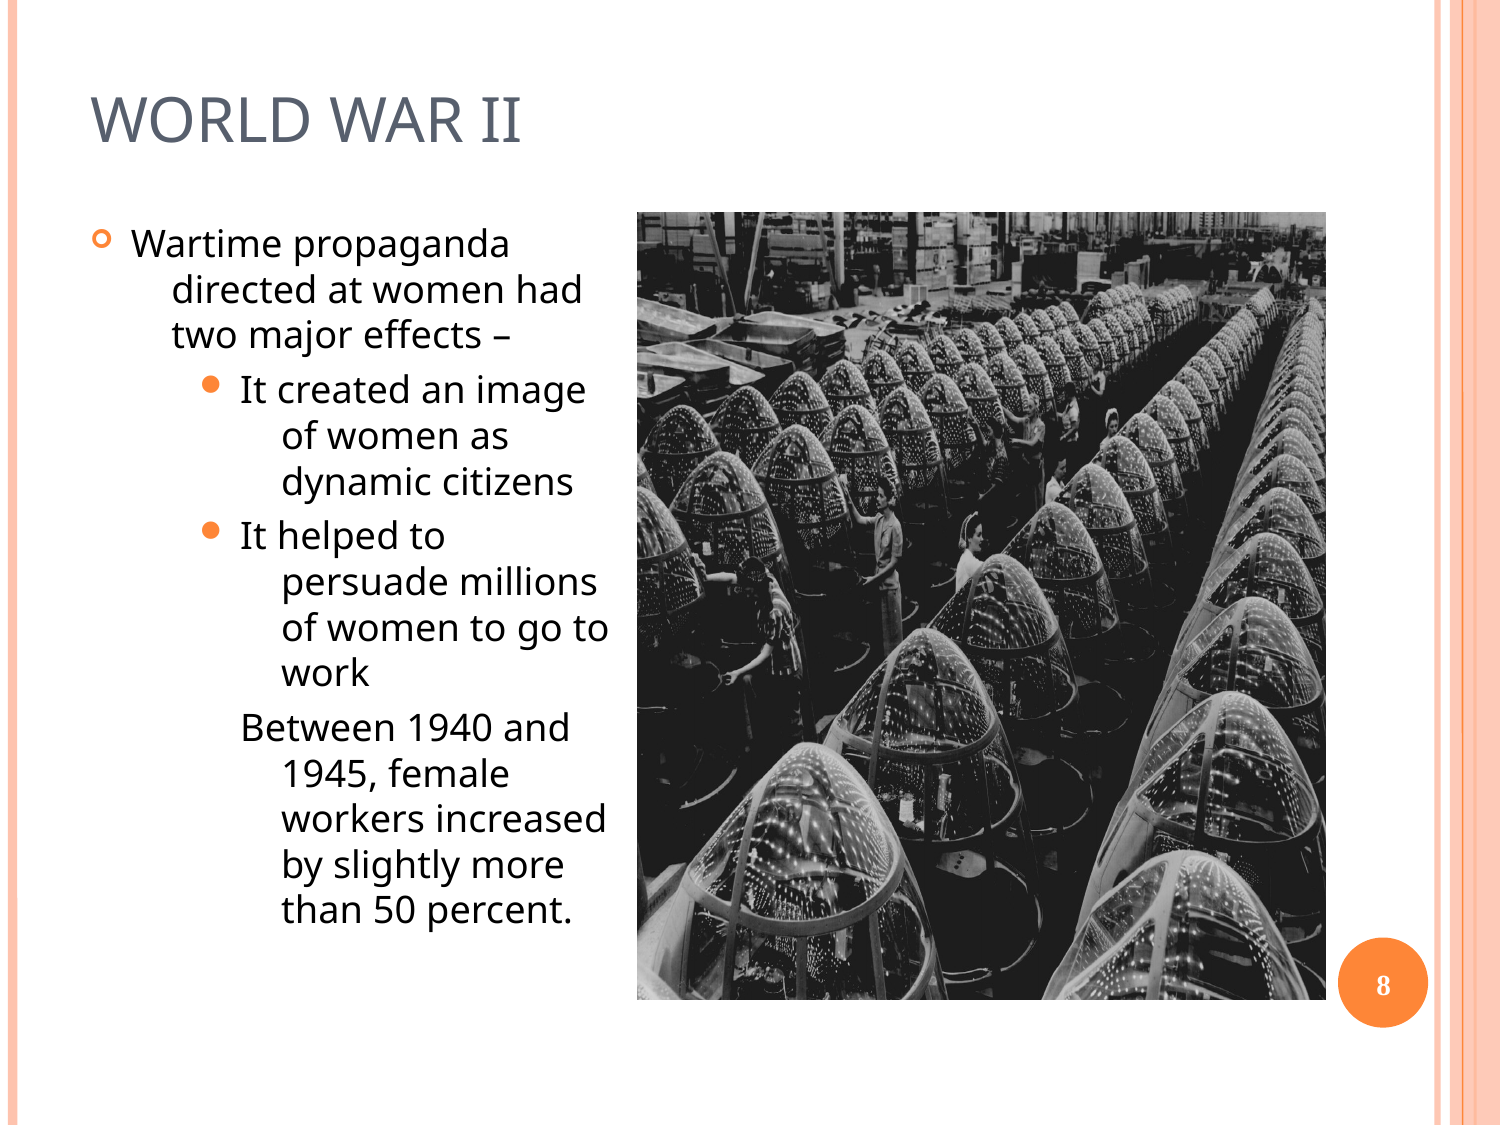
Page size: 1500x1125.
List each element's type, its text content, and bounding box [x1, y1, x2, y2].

text_box [1333, 940, 1434, 1027]
list Wartime propaganda directed at women had two major effects – It created an image of women as dynamic citizens It helped to persuade millions of women to go to work Between 1940 and 1945, female workers increased by slightly more than 50 percent. [75, 212, 625, 1013]
picture [637, 212, 1326, 1000]
title World War II [75, 45, 1300, 163]
